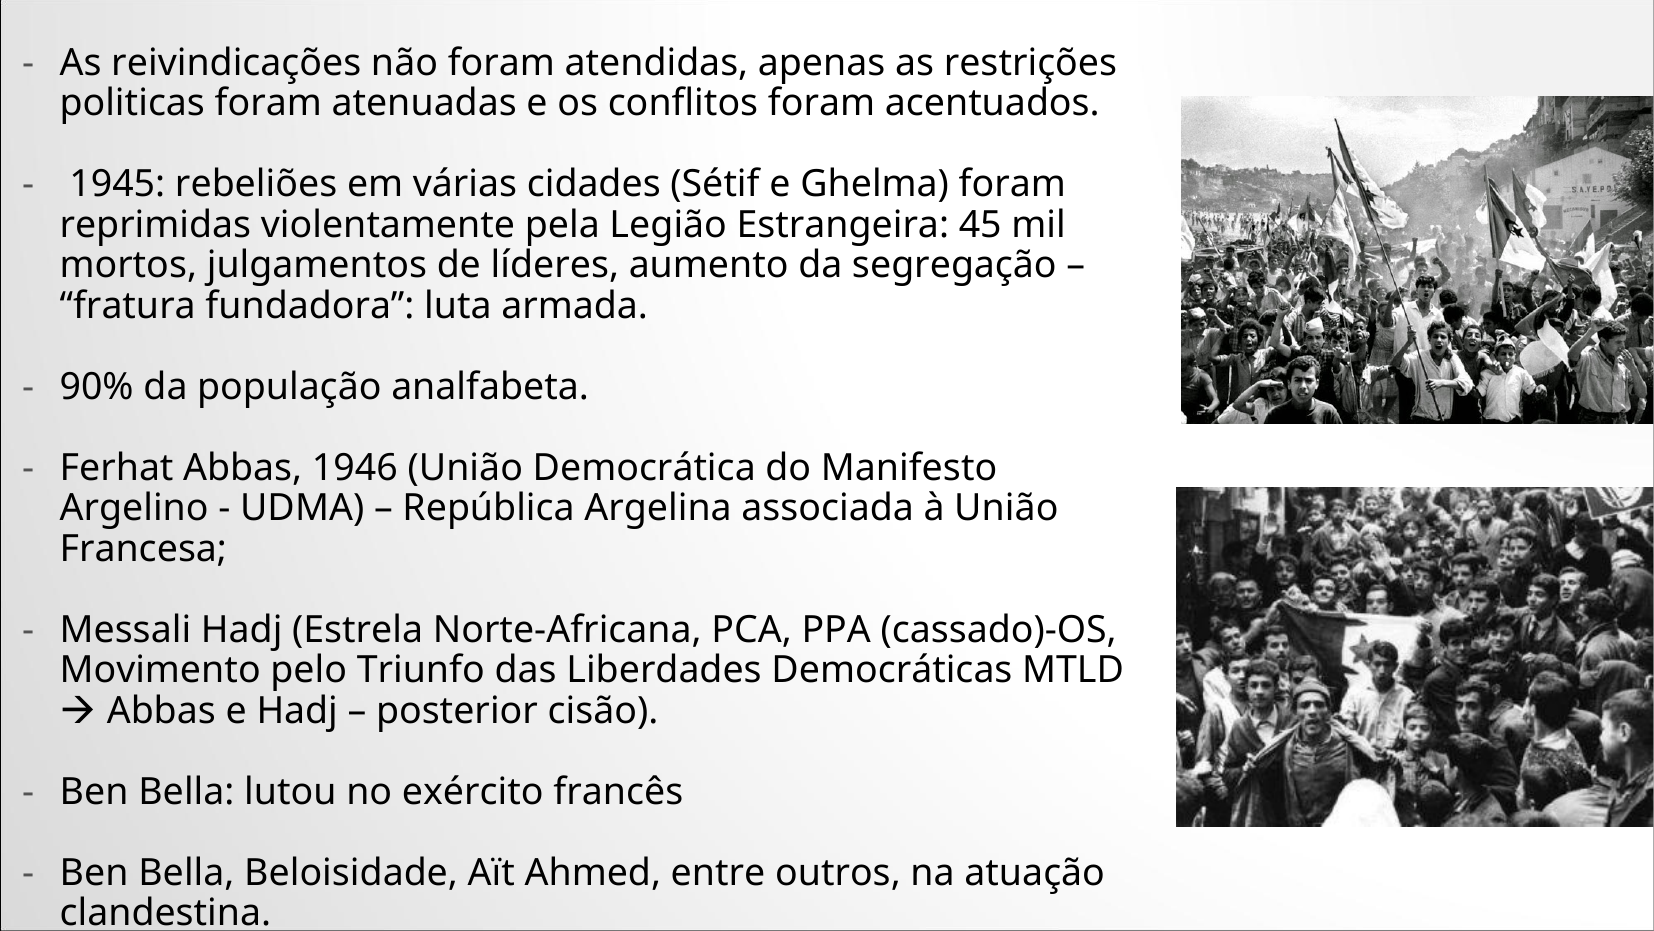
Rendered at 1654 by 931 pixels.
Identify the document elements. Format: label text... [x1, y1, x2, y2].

picture [0, 0, 1654, 931]
text_box As reivindicações não foram atendidas, apenas as restrições politicas foram atenuadas e os conflitos foram acentuados. 1945: rebeliões em várias cidades (Sétif e Ghelma) foram reprimidas violentamente pela Legião Estrangeira: 45 mil mortos, julgamentos de líderes, aumento da segregação – “fratura fundadora”: luta armada. 90% da população analfabeta. Ferhat Abbas, 1946 (União Democrática do Manifesto Argelino - UDMA) – República Argelina associada à União Francesa; Messali Hadj (Estrela Norte-Africana, PCA, PPA (cassado)-OS, Movimento pelo Triunfo das Liberdades Democráticas MTLD  Abbas e Hadj – posterior cisão). Ben Bella: lutou no exército francês Ben Bella, Beloisidade, Aït Ahmed, entre outros, na atuação clandestina. [0, 35, 1152, 895]
